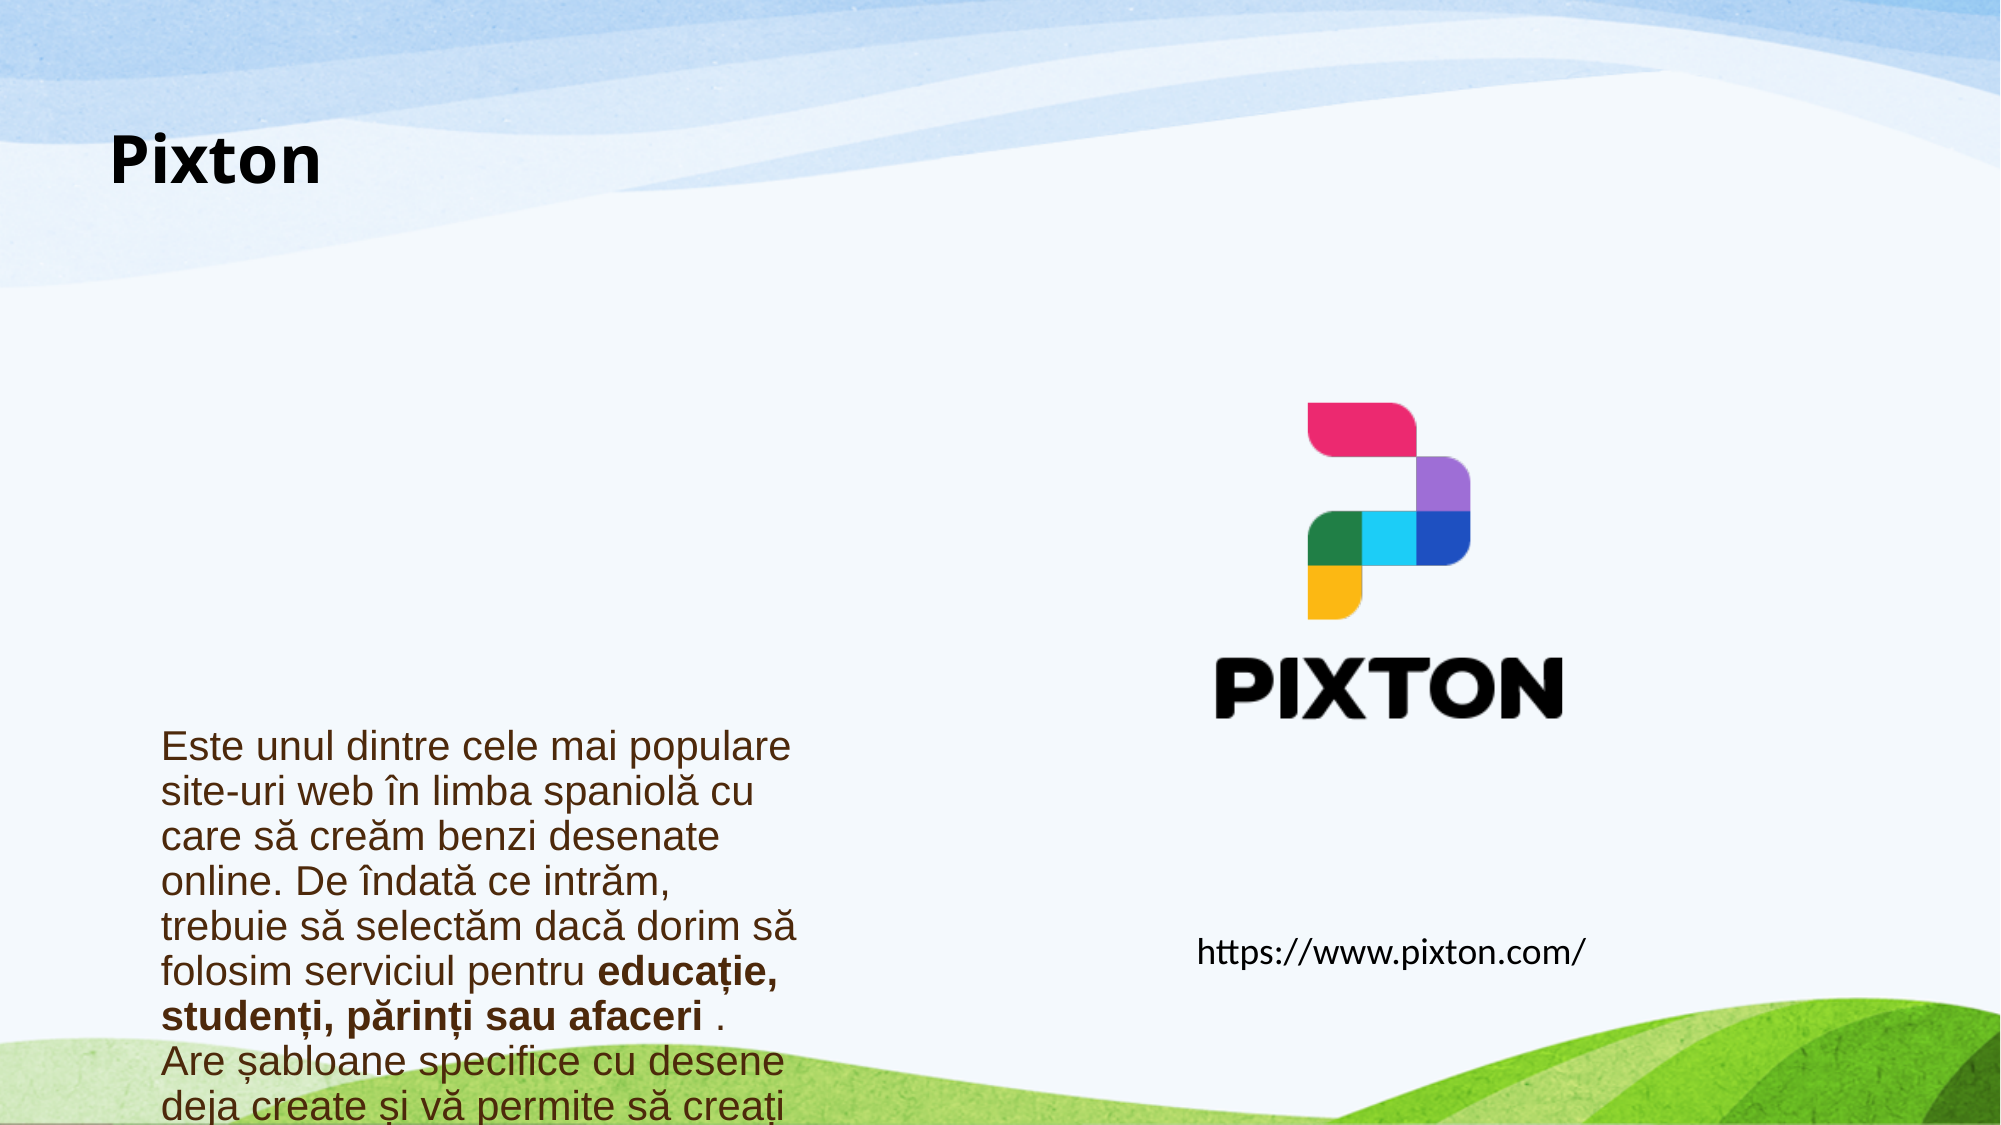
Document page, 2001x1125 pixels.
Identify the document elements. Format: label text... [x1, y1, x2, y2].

title Este unul dintre cele mai populare site-uri web în limba spaniolă cu care să creăm benzi desenate online. De îndată ce intrăm, trebuie să selectăm dacă dorim să folosim serviciul pentru educație, studenți, părinți sau afaceri . Are șabloane specifice cu desene deja create și vă permite să creați scenarii care să ne ajute să creăm povestea noastră. Putem începe să ne creăm personajul sau avatarul alegând genul, tipul părului, culoarea pielii și alte caracteristici pe care webul ne va ghida pas cu pas. [145, 716, 815, 981]
text_box Pixton [93, 109, 338, 205]
picture [482, 1100, 494, 1118]
text_box https://www.pixton.com/ [1182, 920, 1602, 980]
picture [0, 0, 2001, 1125]
